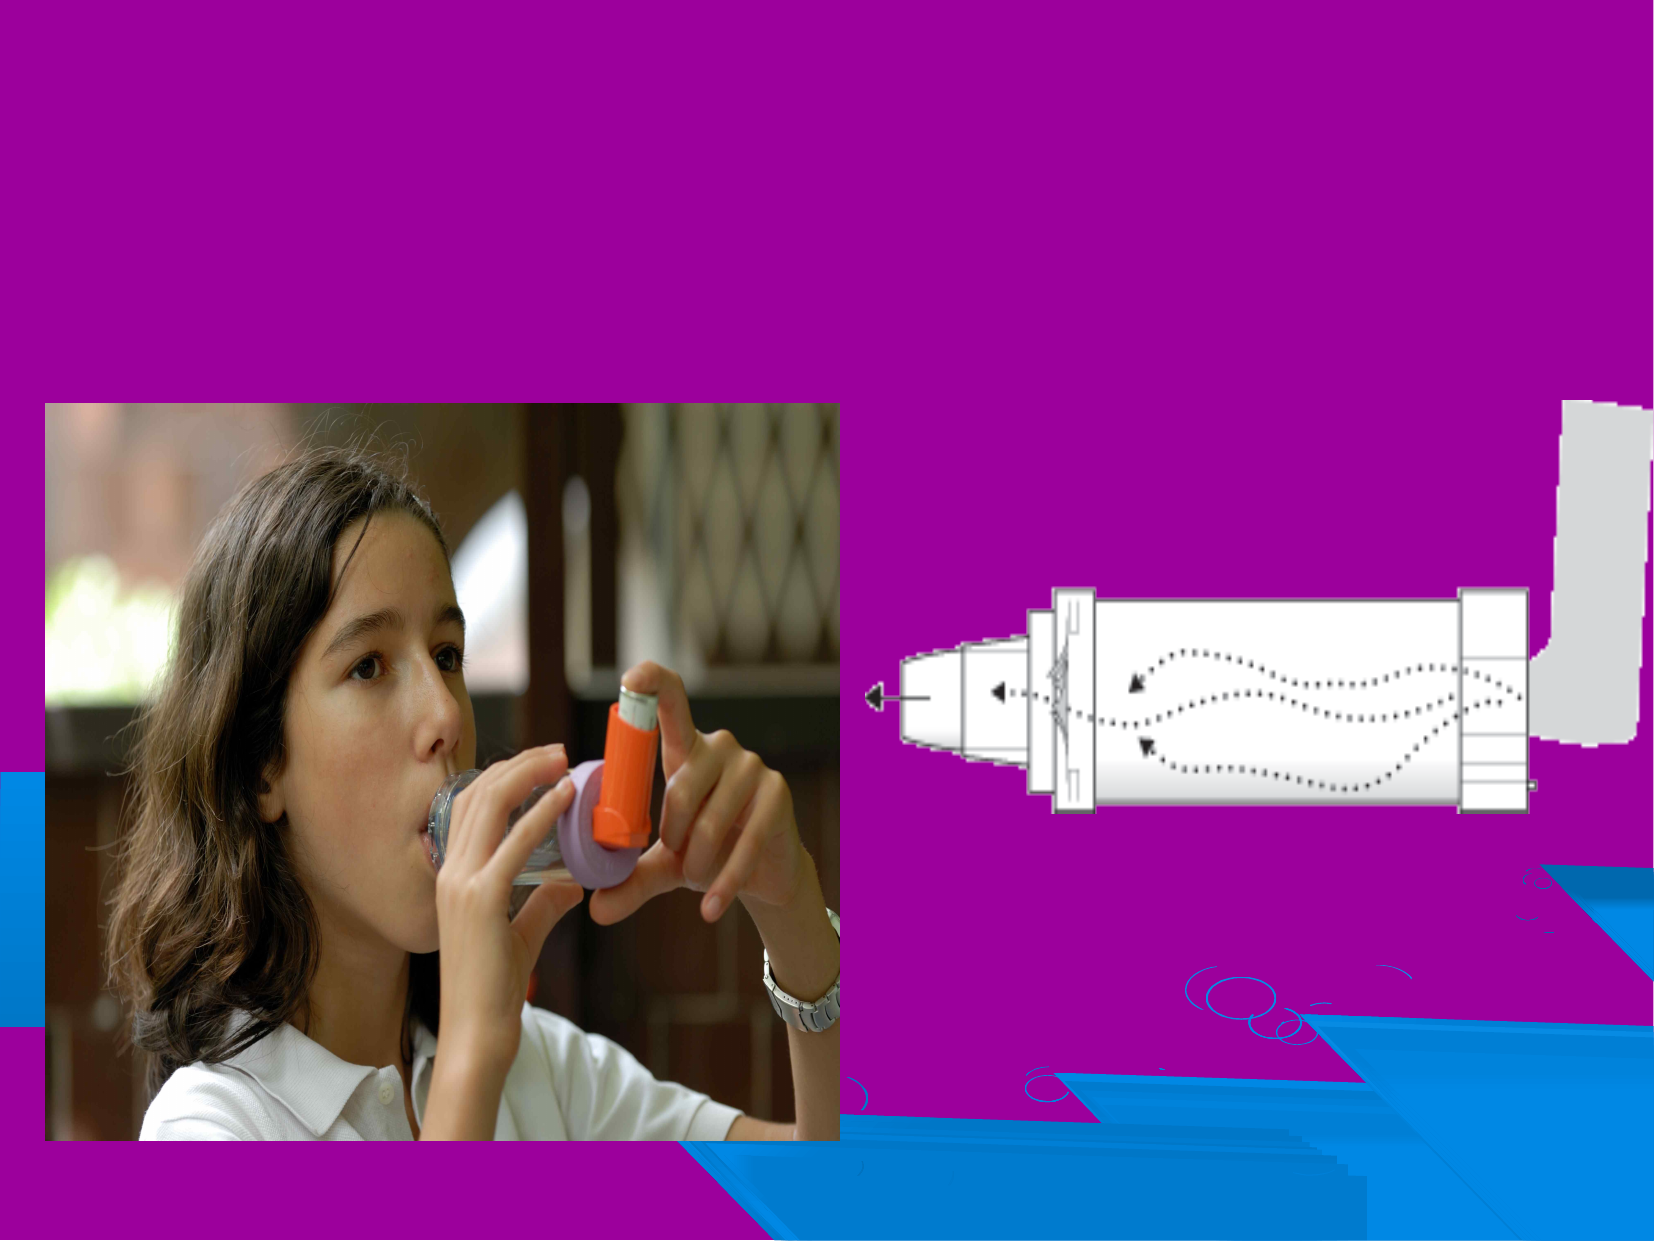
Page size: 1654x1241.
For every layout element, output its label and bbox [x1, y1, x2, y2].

picture [865, 400, 1654, 814]
picture [45, 403, 840, 1141]
